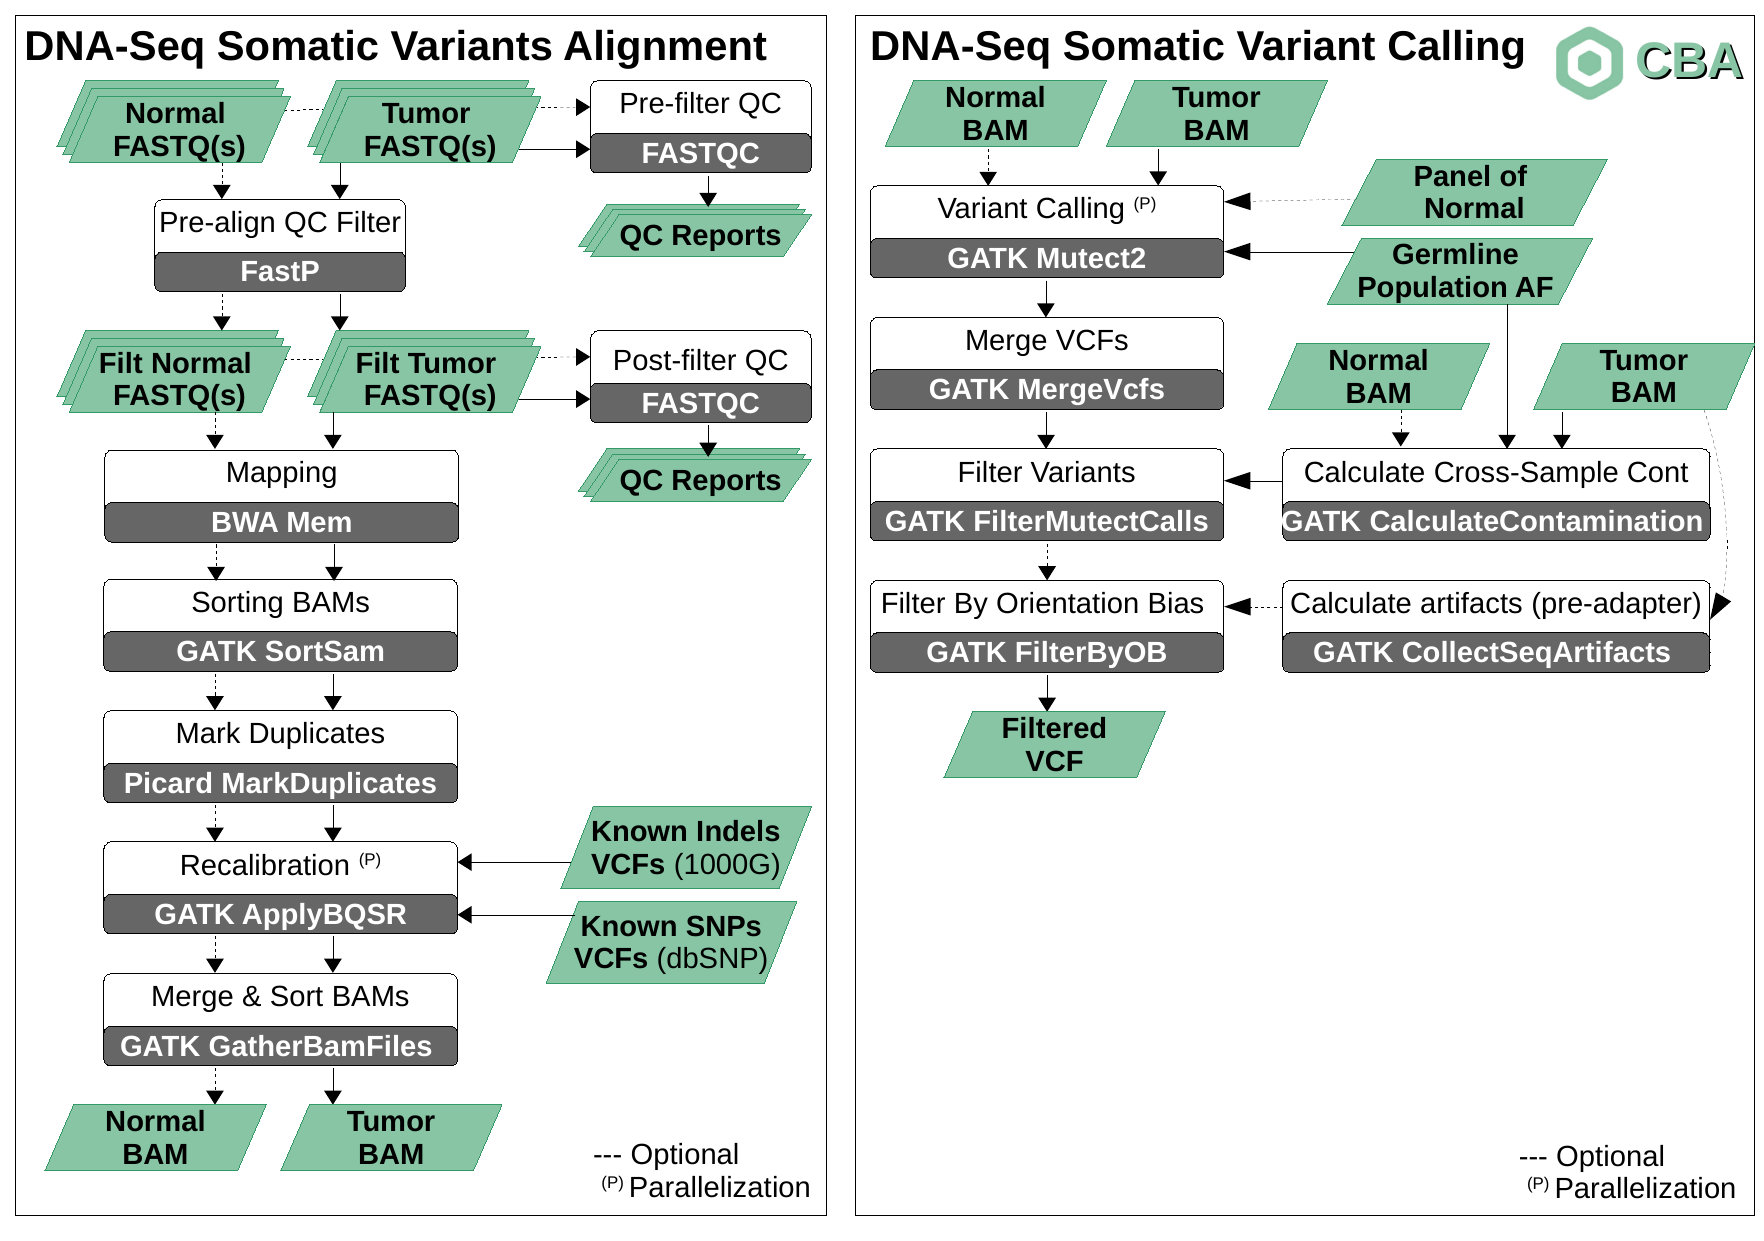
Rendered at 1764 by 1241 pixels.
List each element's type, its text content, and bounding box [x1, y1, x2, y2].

text_box QC Reports [590, 214, 812, 257]
picture [1551, 24, 1629, 102]
text_box GATK FilterByOB [870, 632, 1224, 673]
text_box Normal BAM [1268, 343, 1490, 410]
text_box Calculate artifacts (pre-adapter) [1282, 580, 1711, 639]
text_box [56, 330, 284, 405]
text_box Normal BAM [44, 1104, 267, 1171]
text_box GATK CalculateContamination [1282, 501, 1711, 541]
text_box [578, 448, 806, 497]
text_box Post-filter QC [590, 330, 812, 388]
text_box Variant Calling (P) [870, 185, 1224, 242]
text_box FastP [154, 252, 406, 292]
text_box GATK SortSam [103, 631, 458, 672]
text_box Calculate Cross-Sample Cont [1282, 448, 1711, 507]
text_box FASTQC [590, 383, 812, 423]
text_box BWA Mem [104, 502, 459, 543]
text_box Tumor FASTQ(s) [319, 102, 539, 163]
text_box GATK ApplyBQSR [103, 894, 458, 934]
text_box GATK Mutect2 [870, 238, 1224, 278]
text_box CBA [1613, 24, 1764, 96]
text_box [307, 102, 345, 155]
text_box GATK CollectSeqArtifacts [1282, 632, 1711, 673]
text_box Pre-align QC Filter [154, 199, 406, 258]
text_box Picard MarkDuplicates [103, 763, 458, 803]
text_box [307, 330, 535, 405]
text_box Merge & Sort BAMs [103, 973, 458, 1032]
text_box DNA-Seq Somatic Variants Alignment [9, 15, 835, 102]
text_box GATK FilterMutectCalls [870, 501, 1224, 541]
text_box Known SNPs VCFs (dbSNP) [546, 901, 797, 984]
text_box Filt Normal FASTQ(s) [69, 346, 291, 413]
text_box Sorting BAMs [103, 579, 458, 637]
text_box Filter Variants [870, 448, 1224, 504]
text_box GATK MergeVcfs [870, 369, 1224, 410]
text_box GATK GatherBamFiles [103, 1026, 458, 1066]
text_box DNA-Seq Somatic Variant Calling [855, 15, 1681, 102]
text_box --- Optional (P) Parallelization [1504, 1132, 1764, 1213]
text_box Merge VCFs [870, 317, 1224, 373]
text_box Pre-filter QC [590, 102, 812, 138]
text_box Germline Population AF [1327, 238, 1593, 305]
text_box FASTQC [590, 133, 812, 173]
text_box Tumor BAM [1533, 343, 1755, 410]
text_box Normal FASTQ(s) [69, 102, 288, 163]
text_box Tumor BAM [280, 1104, 502, 1171]
text_box [56, 102, 94, 155]
text_box [578, 204, 806, 252]
text_box Filt Tumor FASTQ(s) [319, 346, 541, 413]
text_box Filtered VCF [943, 711, 1166, 778]
text_box Tumor BAM [1106, 80, 1328, 147]
text_box Recalibration (P) [103, 841, 458, 900]
text_box Mapping [104, 450, 459, 508]
text_box Panel of Normal [1341, 159, 1608, 226]
text_box Known Indels VCFs (1000G) [560, 806, 812, 889]
text_box Normal BAM [885, 80, 1107, 147]
text_box Filter By Orientation Bias [870, 580, 1224, 636]
text_box QC Reports [590, 459, 812, 502]
text_box Mark Duplicates [103, 710, 458, 769]
text_box --- Optional (P) Parallelization [578, 1131, 839, 1212]
